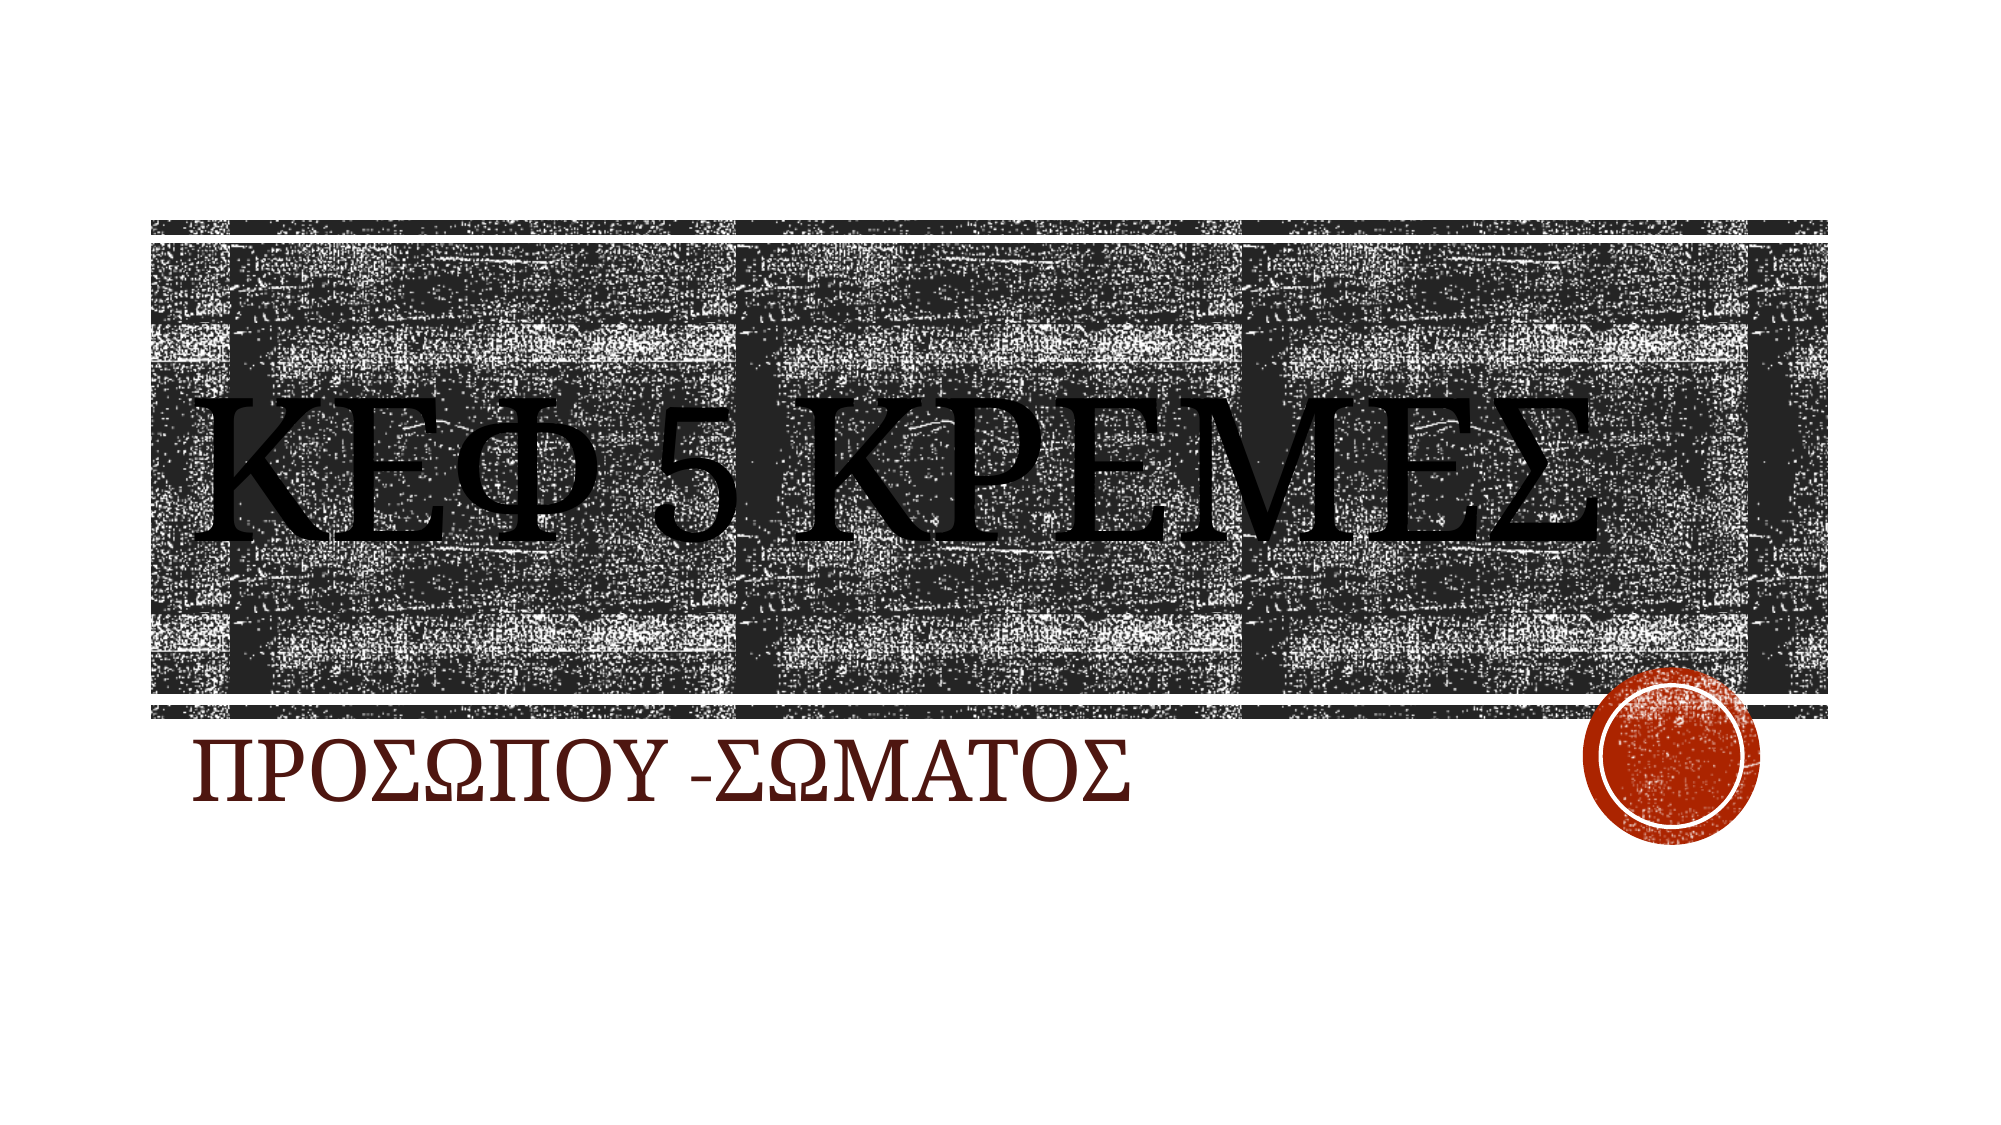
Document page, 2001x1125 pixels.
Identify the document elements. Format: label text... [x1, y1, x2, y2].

title ΚΕΦ 5 ΚΡΕΜΕΣ [172, 234, 1808, 733]
subtitle ΠΡΟΣΩΠΟΥ -ΣΩΜΑΤΟΣ [175, 720, 1256, 896]
